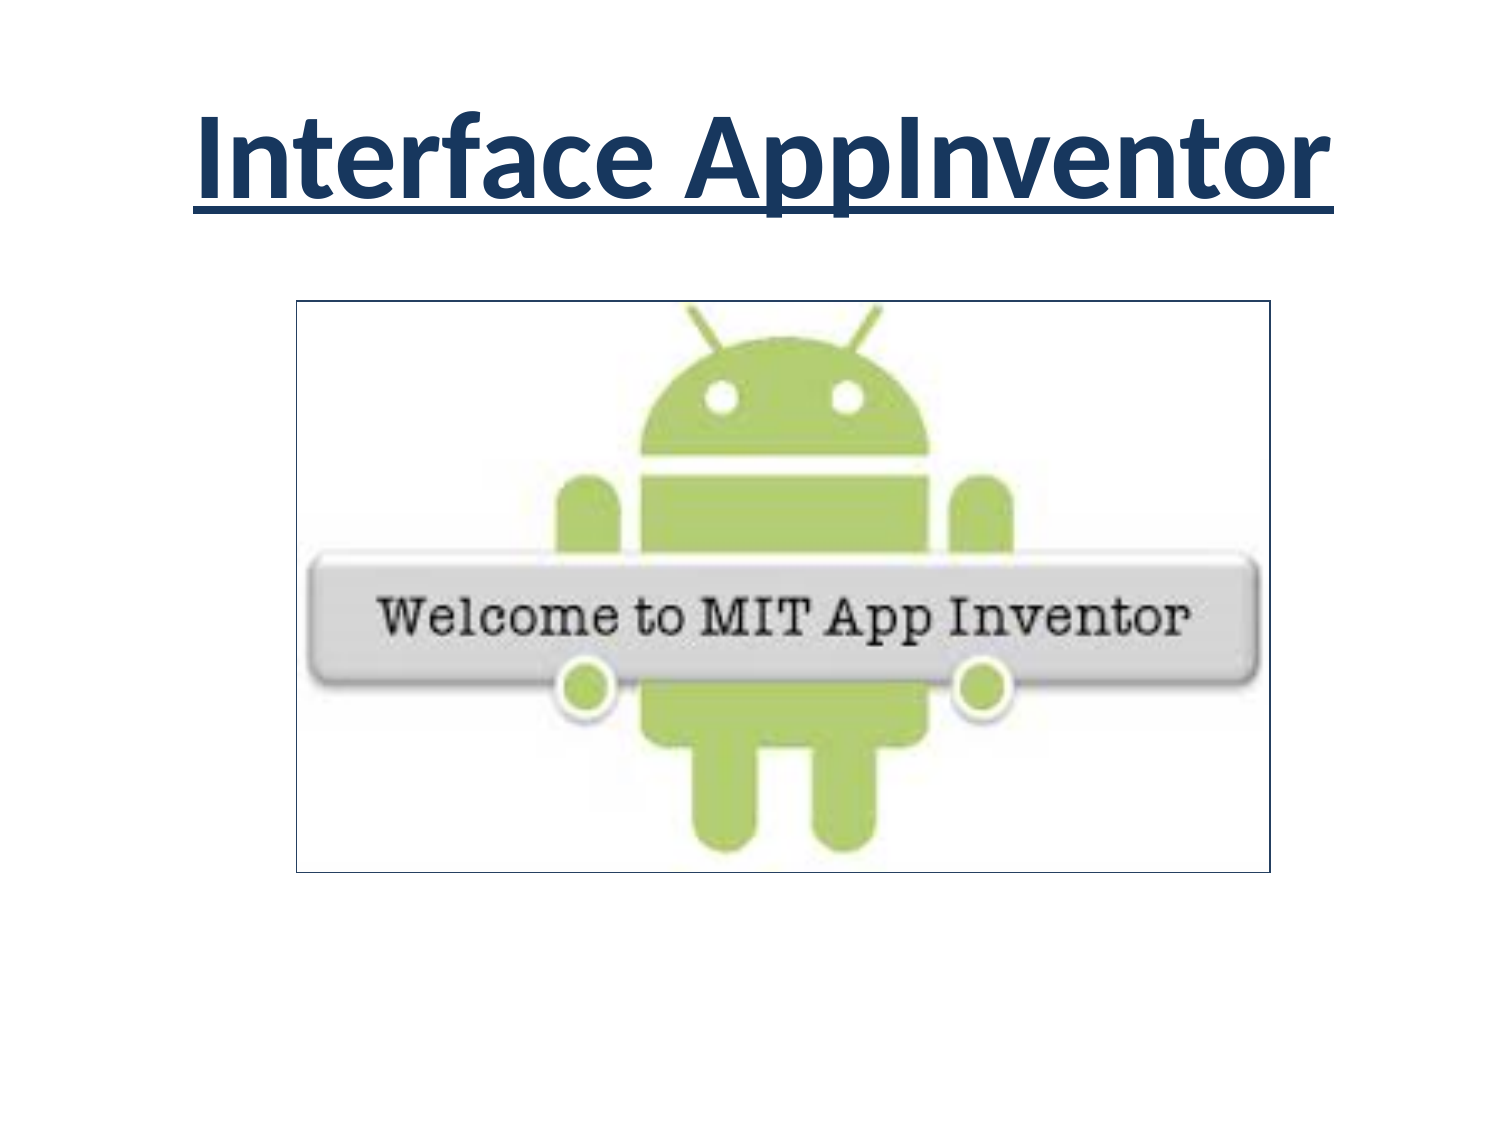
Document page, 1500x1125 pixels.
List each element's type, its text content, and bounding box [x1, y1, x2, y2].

title Interface AppInventor [88, 54, 1439, 243]
picture [297, 301, 1270, 872]
